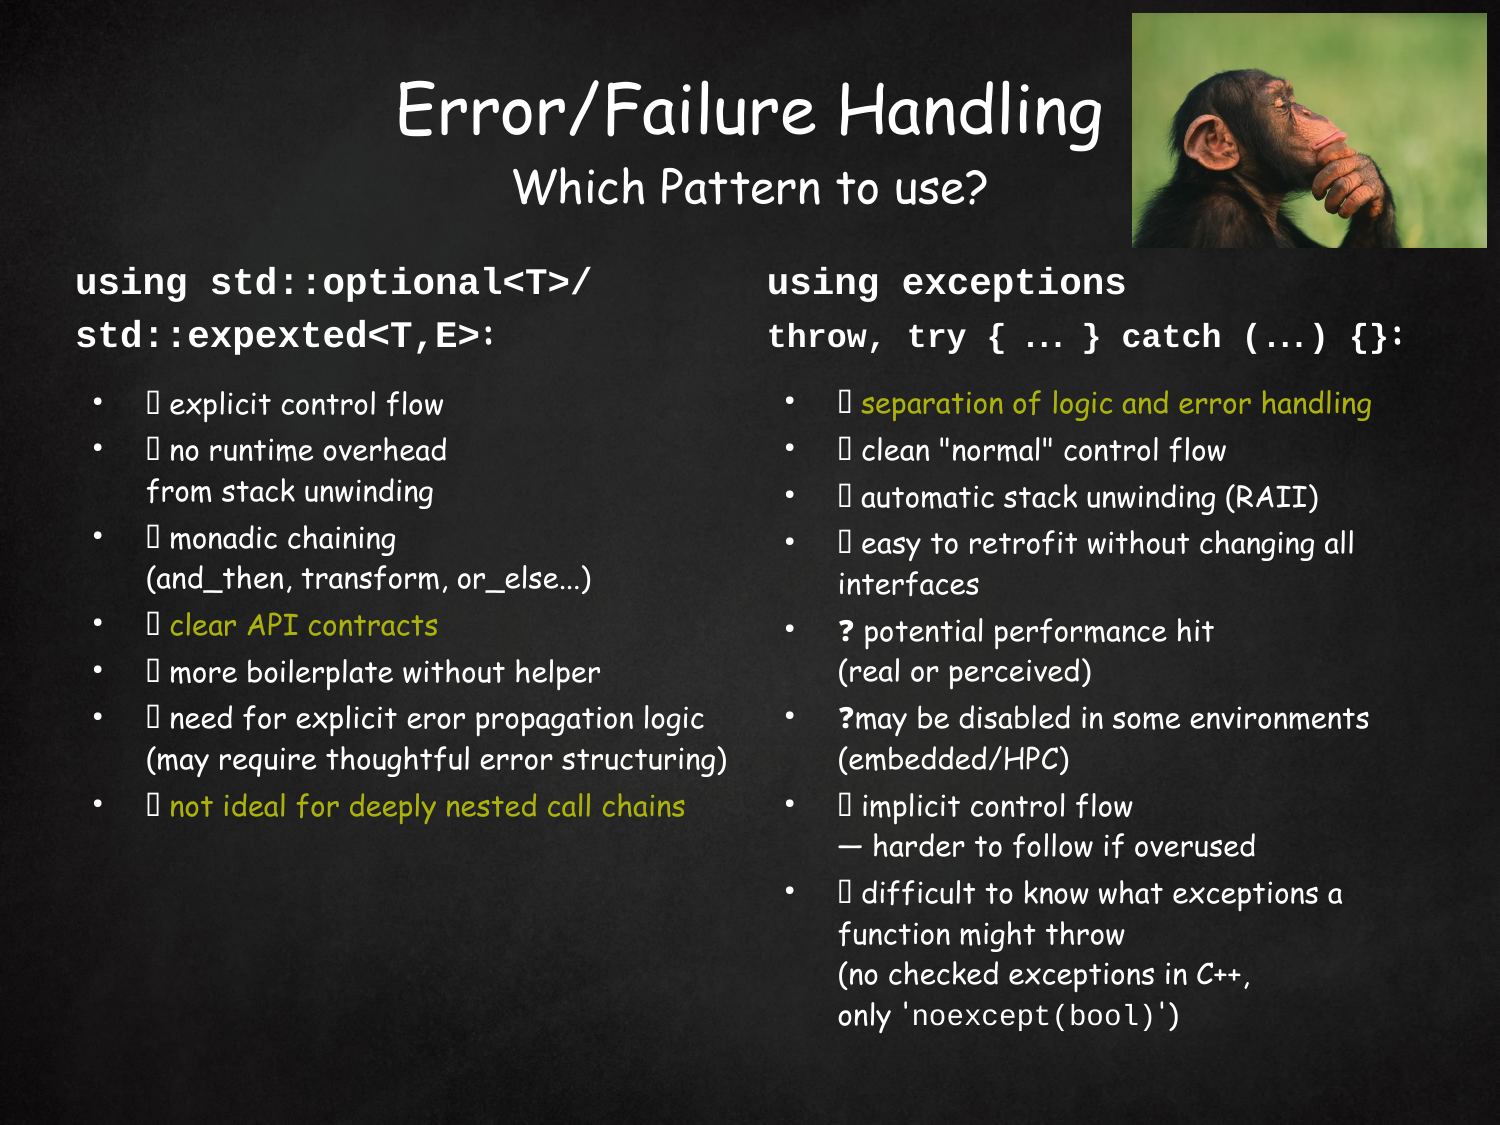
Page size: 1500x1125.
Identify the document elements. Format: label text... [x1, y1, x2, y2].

title Error/Failure Handling Which Pattern to use? [75, 44, 1132, 233]
list using std::optional<T>/ std::expexted<T,E>: ✅ explicit control flow ✅ no runtime overhead from stack unwinding ✅ monadic chaining (and_then, transform, or_else...) ✅ clear API contracts ❌ more boilerplate without helper ❌ need for explicit eror propagation logic (may require thoughtful error structuring) ❌ not ideal for deeply nested call chains [75, 263, 734, 1040]
list using exceptions throw, try { ... } catch (...) {}: ✅ separation of logic and error handling ✅ clean "normal" control flow ✅ automatic stack unwinding (RAII) ✅ easy to retrofit without changing all interfaces ❓ potential performance hit (real or perceived) ❓may be disabled in some environments (embedded/HPC) ❌ implicit control flow — harder to follow if overused ❌ difficult to know what exceptions a function might throw (no checked exceptions in C++, only 'noexcept(bool)') [766, 263, 1426, 1040]
picture [0, 0, 1500, 1125]
